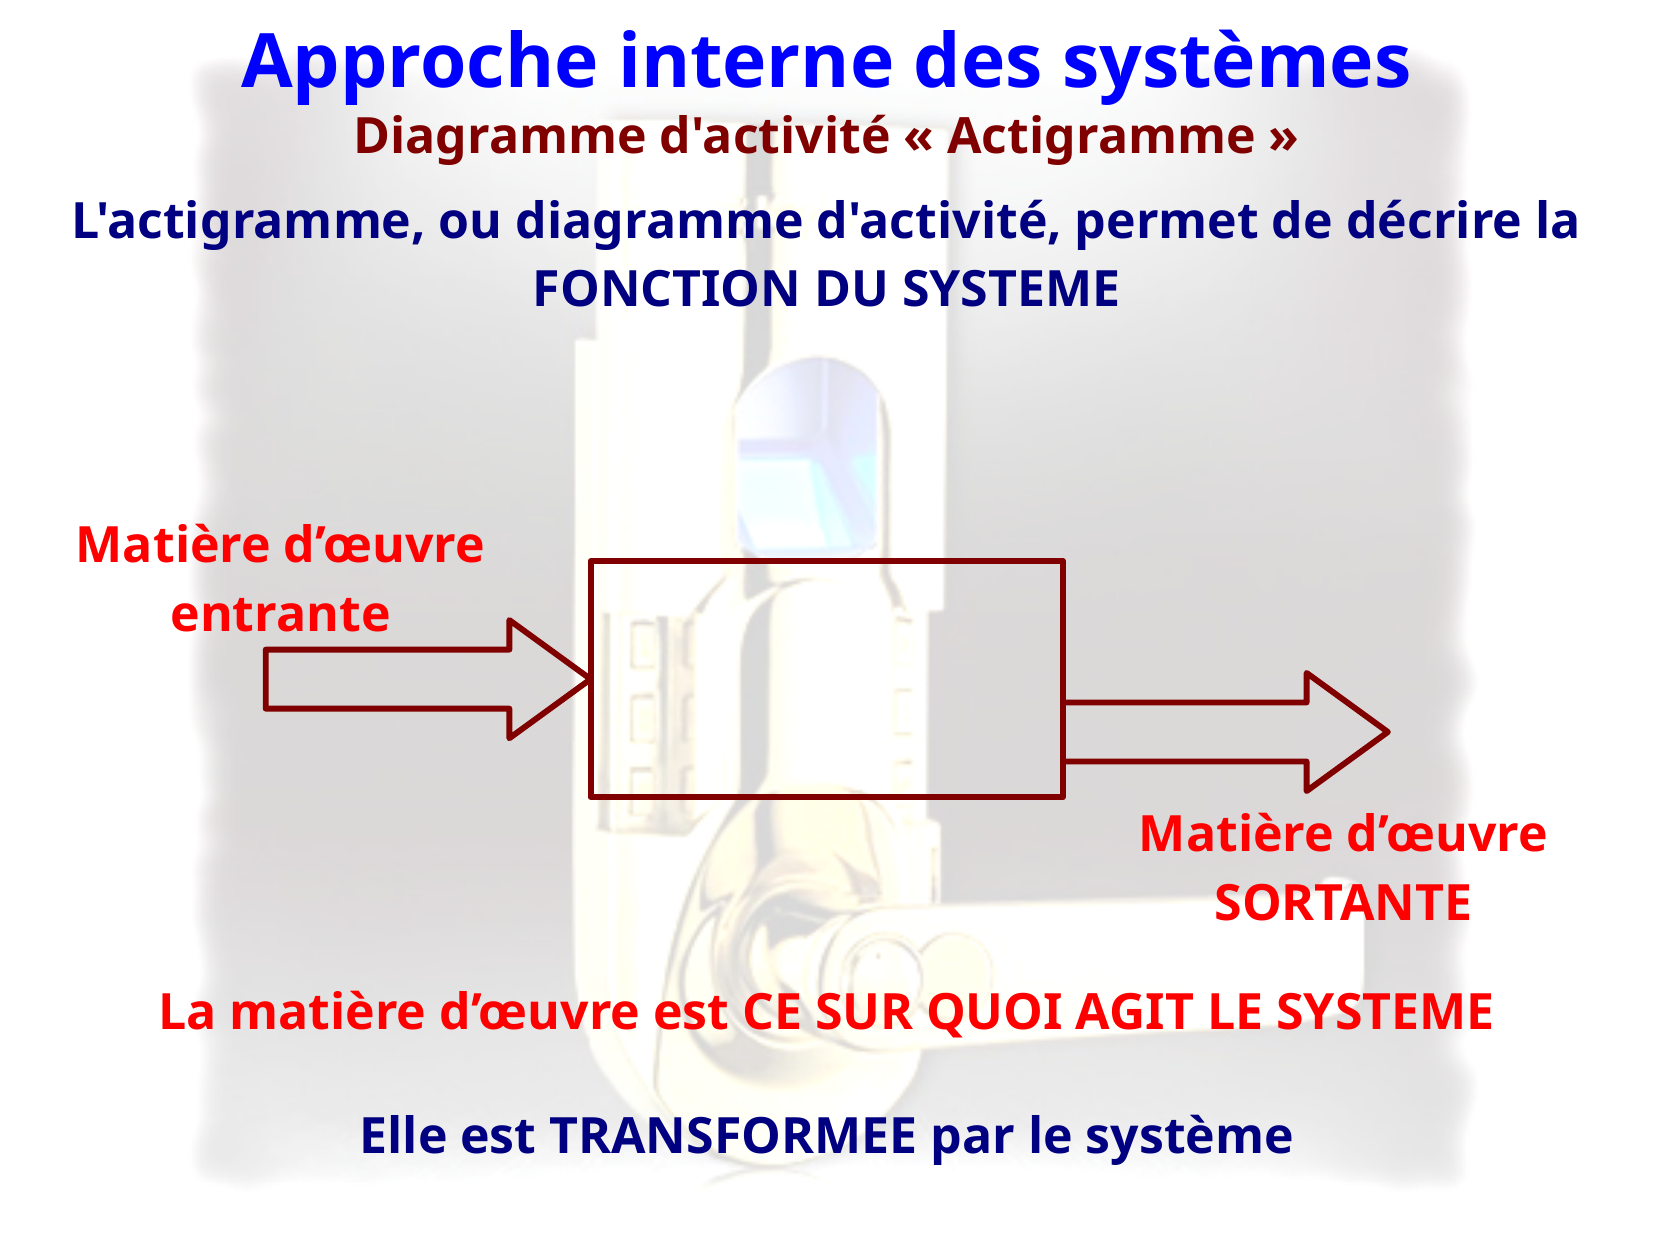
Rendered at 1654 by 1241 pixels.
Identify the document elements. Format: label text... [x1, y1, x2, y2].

text_box Matière d’œuvre SORTANTE [1062, 791, 1625, 945]
text_box Diagramme d'activité « Actigramme » [0, 92, 1654, 178]
text_box Elle est TRANSFORMEE par le système [0, 1092, 1654, 1177]
text_box Matière d’œuvre entrante [0, 501, 562, 656]
text_box L'actigramme, ou diagramme d'activité, permet de décrire la FONCTION DU SYSTEME [0, 178, 1654, 332]
text_box La matière d’œuvre est CE SUR QUOI AGIT LE SYSTEME [0, 968, 1654, 1053]
